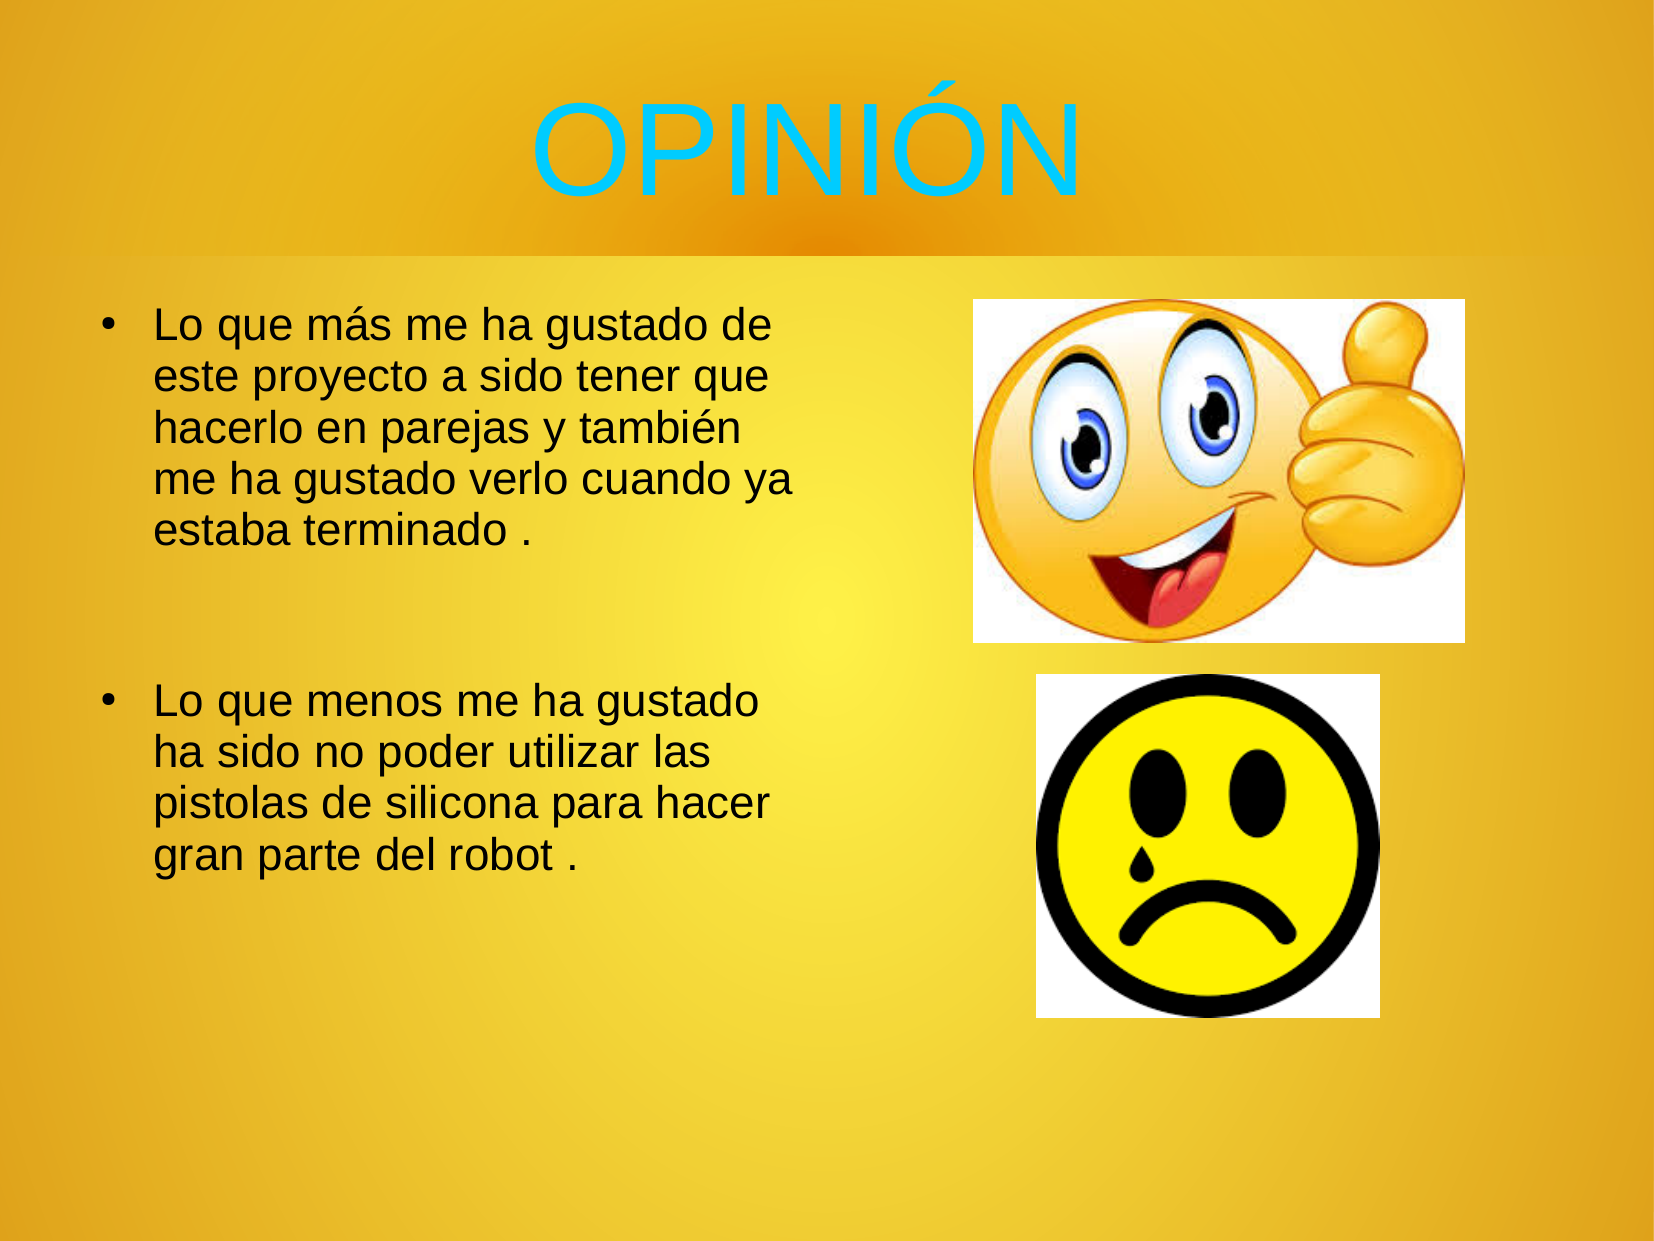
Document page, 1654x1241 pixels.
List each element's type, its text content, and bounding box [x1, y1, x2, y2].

picture [973, 299, 1465, 643]
list Lo que más me ha gustado de este proyecto a sido tener que hacerlo en parejas y también me ha gustado verlo cuando ya estaba terminado . [82, 299, 809, 643]
title OPINIÓN [82, 47, 1571, 252]
picture [1036, 674, 1380, 1018]
list Lo que menos me ha gustado ha sido no poder utilizar las pistolas de silicona para hacer gran parte del robot . [82, 674, 809, 1018]
